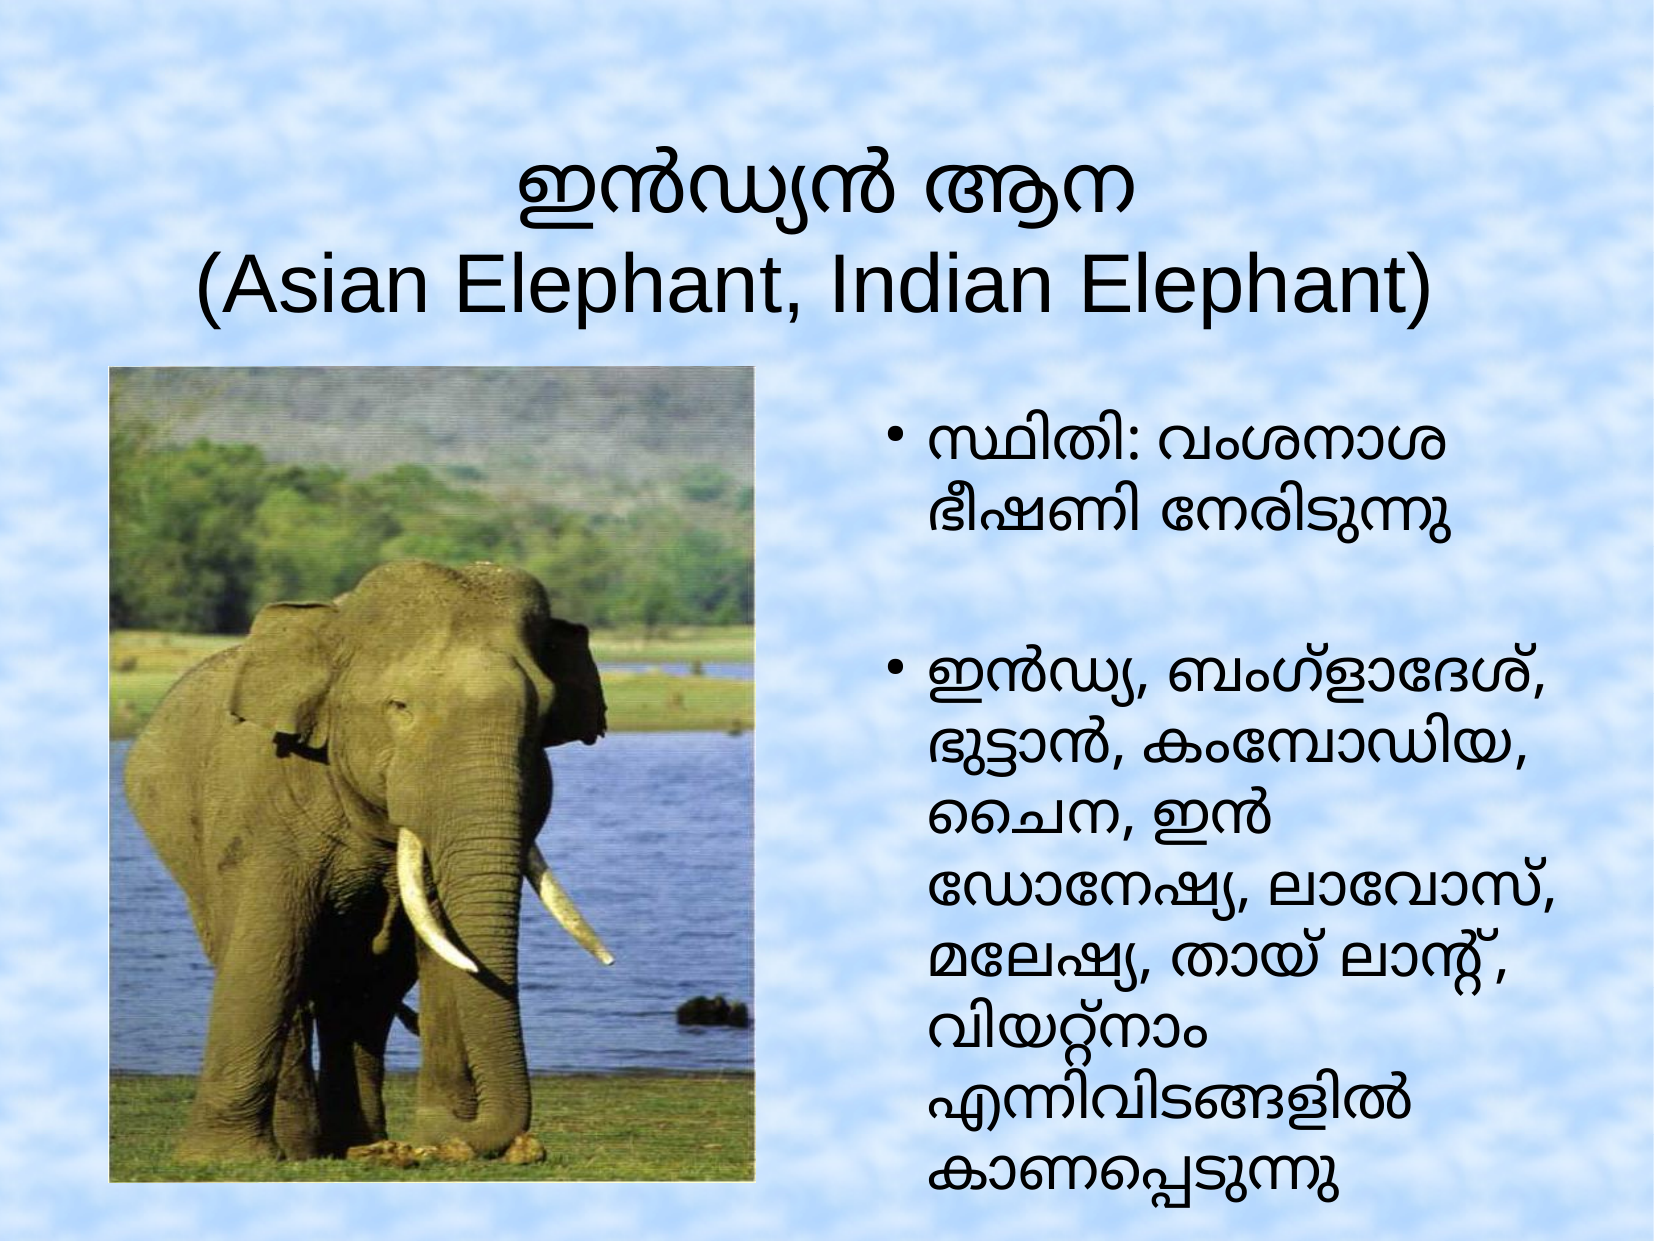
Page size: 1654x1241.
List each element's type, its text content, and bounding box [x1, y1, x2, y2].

list സ്ഥിതി: വംശനാശ ഭീഷണി നേരിടുന്നു ഇന്‍ഡ്യ, ബംഗ്ളാദേശ്, ഭുട്ടാന്‍, കംമ്പോഡിയ, ചൈന, ഇന്‍ഡോനേഷ്യ, ലാവോസ്, മലേഷ്യ, തായ് ലാന്റ്, വിയറ്റ്നാം എന്നിവിടങ്ങളില്‍ കാണപ്പെടുന്നു [856, 392, 1587, 1211]
title ഇന്‍ഡ്യന്‍ ആന (Asian Elephant, Indian Elephant) [82, 0, 1571, 458]
picture [0, 0, 1654, 1241]
